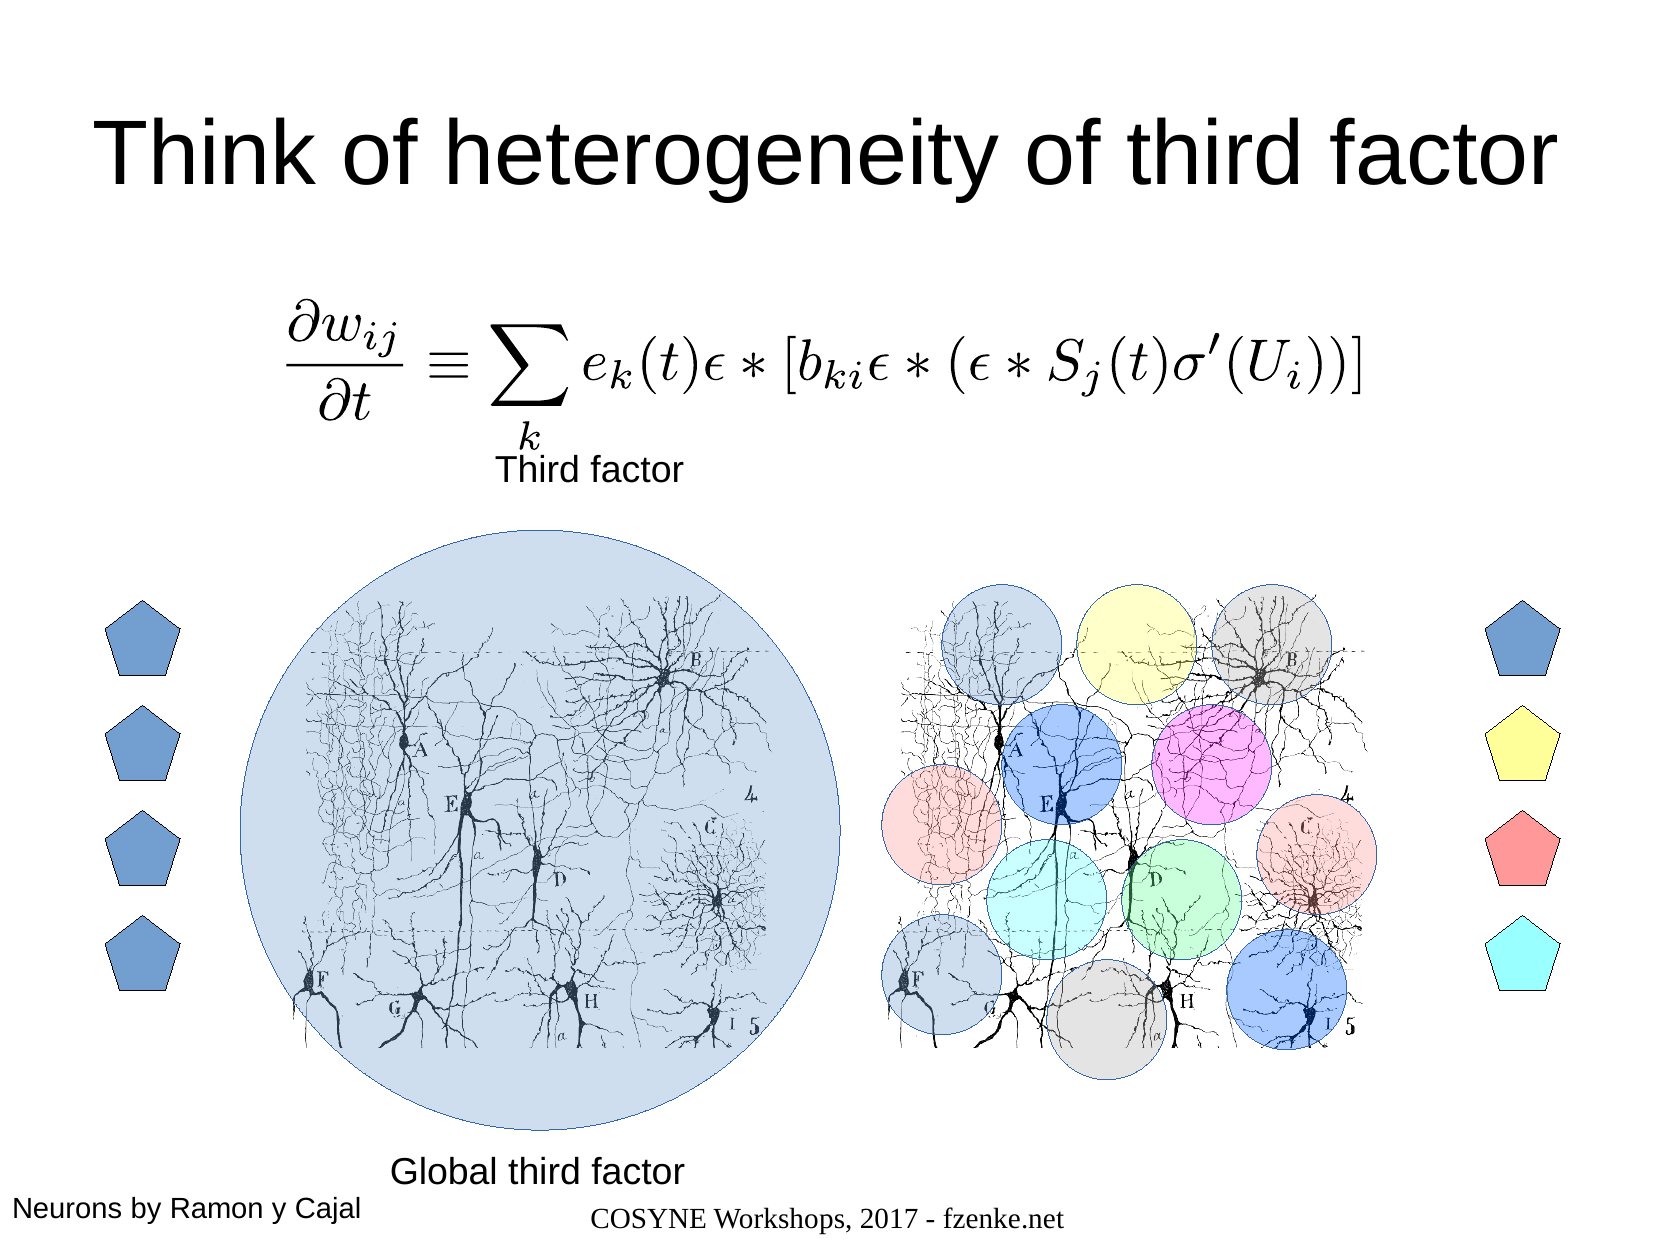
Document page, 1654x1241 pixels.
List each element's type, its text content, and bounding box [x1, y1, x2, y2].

text_box [1151, 704, 1272, 825]
text_box Neurons by Ramon y Cajal [0, 1185, 406, 1241]
text_box [1226, 929, 1347, 1050]
text_box [1046, 959, 1167, 1080]
text_box [1001, 704, 1122, 825]
text_box [105, 915, 181, 991]
title Think of heterogeneity of third factor [82, 49, 1571, 257]
picture [276, 975, 332, 1048]
text_box [881, 914, 1002, 1035]
text_box [1485, 600, 1561, 676]
text_box [105, 705, 181, 781]
text_box [286, 298, 1368, 450]
picture [748, 1009, 782, 1048]
text_box [881, 764, 1002, 885]
text_box [240, 530, 841, 1131]
text_box [1256, 794, 1377, 915]
text_box [1485, 705, 1561, 781]
picture [276, 583, 368, 685]
text_box [105, 600, 181, 676]
text_box [105, 810, 181, 886]
text_box [1121, 839, 1242, 960]
text_box [1211, 584, 1332, 705]
text_box [1485, 810, 1561, 886]
picture [712, 583, 782, 651]
text_box Third factor [480, 440, 706, 498]
text_box [986, 839, 1107, 960]
text_box Global third factor [375, 1143, 706, 1201]
text_box [1485, 915, 1561, 991]
text_box [1076, 584, 1197, 705]
text_box [941, 584, 1062, 705]
picture [871, 583, 1378, 1048]
